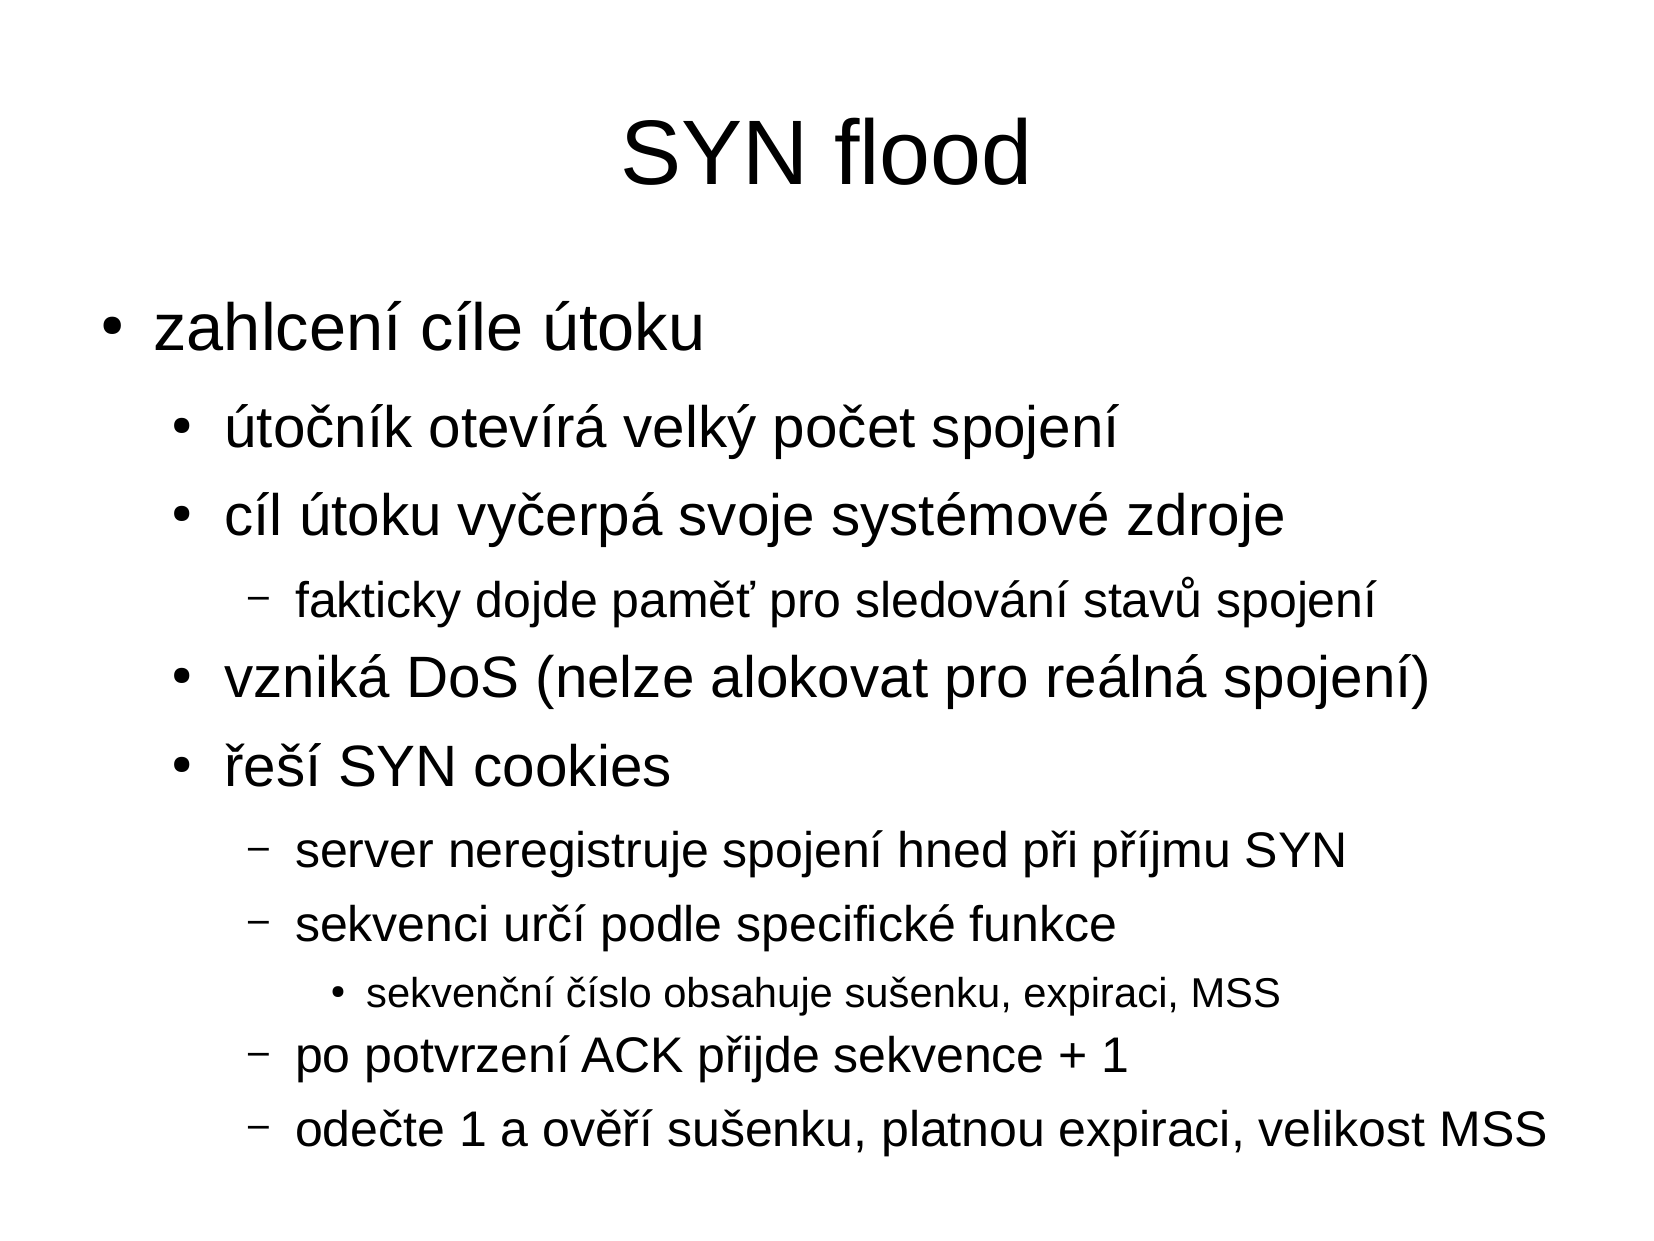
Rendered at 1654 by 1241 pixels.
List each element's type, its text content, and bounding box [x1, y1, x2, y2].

list zahlcení cíle útoku útočník otevírá velký počet spojení cíl útoku vyčerpá svoje systémové zdroje fakticky dojde paměť pro sledování stavů spojení vzniká DoS (nelze alokovat pro reálná spojení) řeší SYN cookies server neregistruje spojení hned při příjmu SYN sekvenci určí podle specifické funkce sekvenční číslo obsahuje sušenku, expiraci, MSS po potvrzení ACK přijde sekvence + 1 odečte 1 a ověří sušenku, platnou expiraci, velikost MSS [82, 290, 1571, 1182]
title SYN flood [82, 56, 1571, 250]
